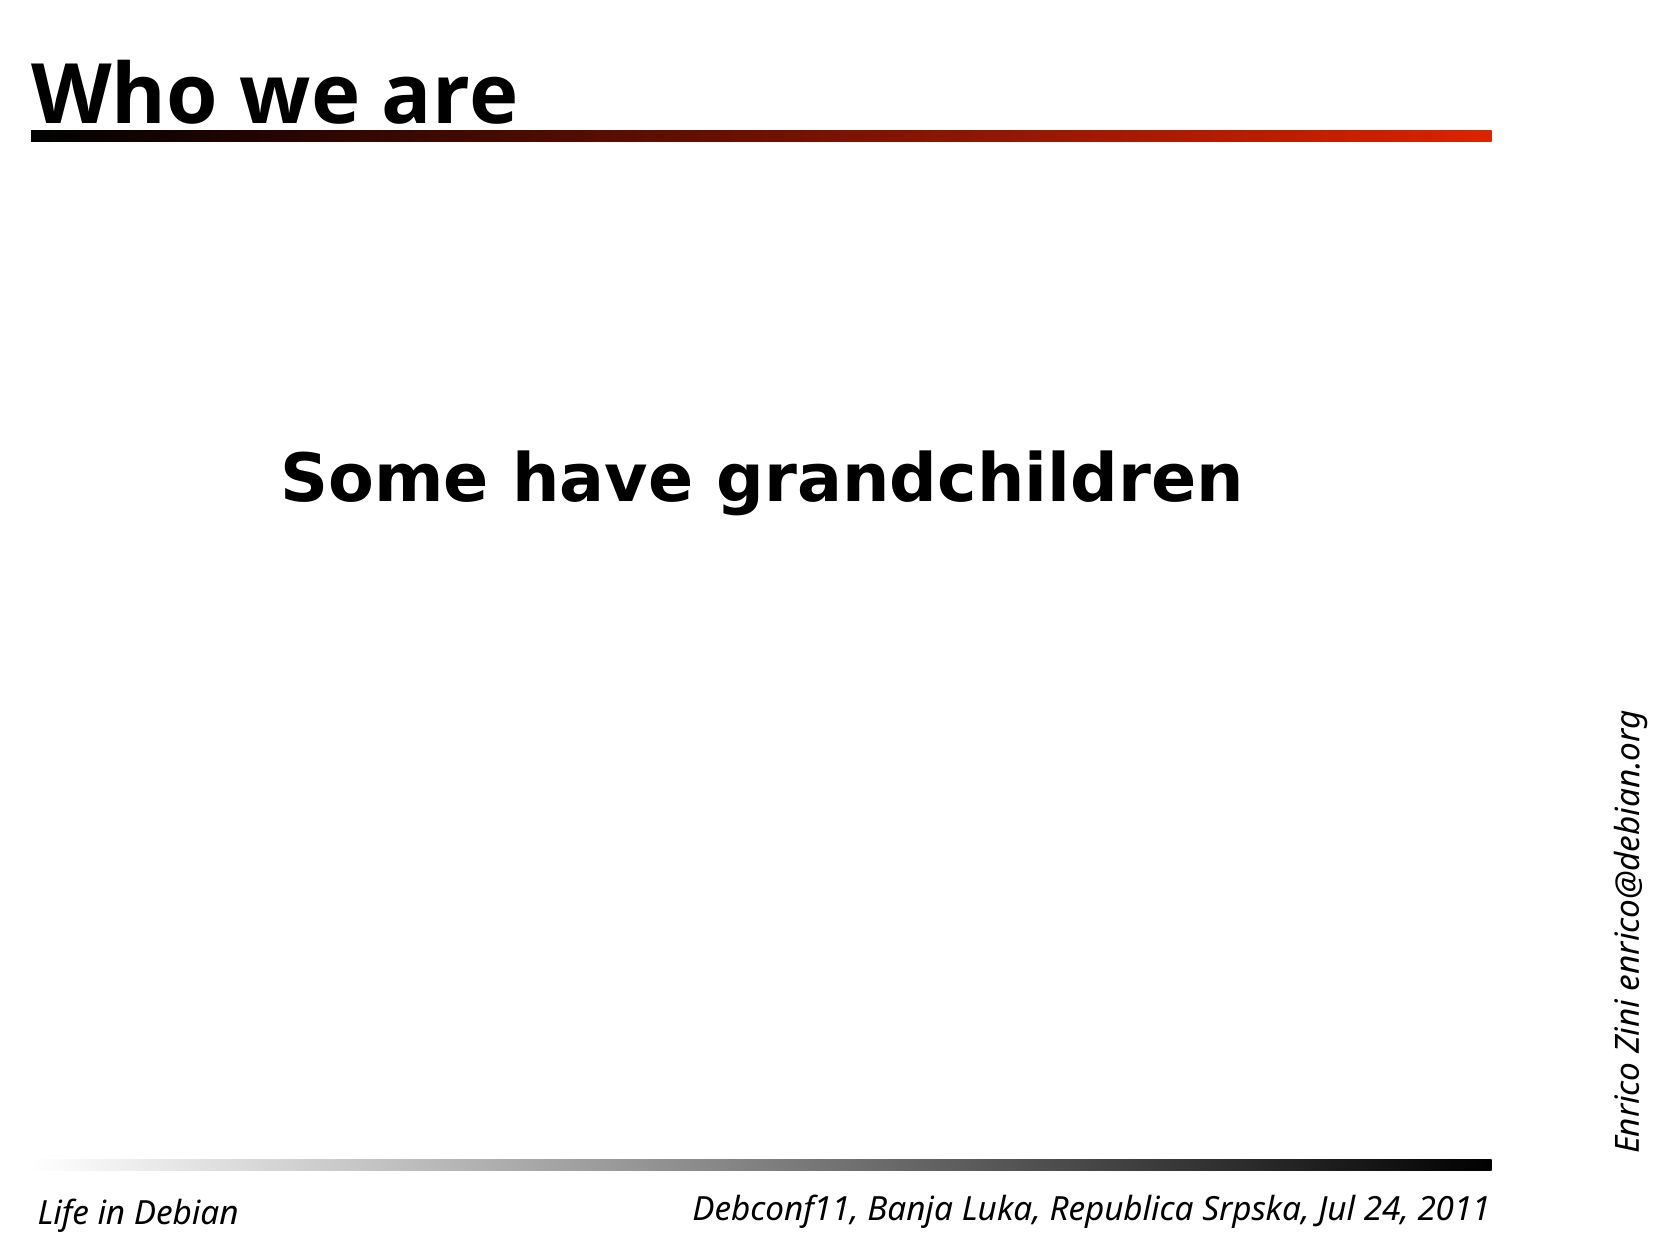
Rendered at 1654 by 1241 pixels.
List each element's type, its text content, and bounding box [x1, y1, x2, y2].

text_box Who we are [31, 34, 1438, 168]
text_box Some have grandchildren [30, 439, 1495, 517]
